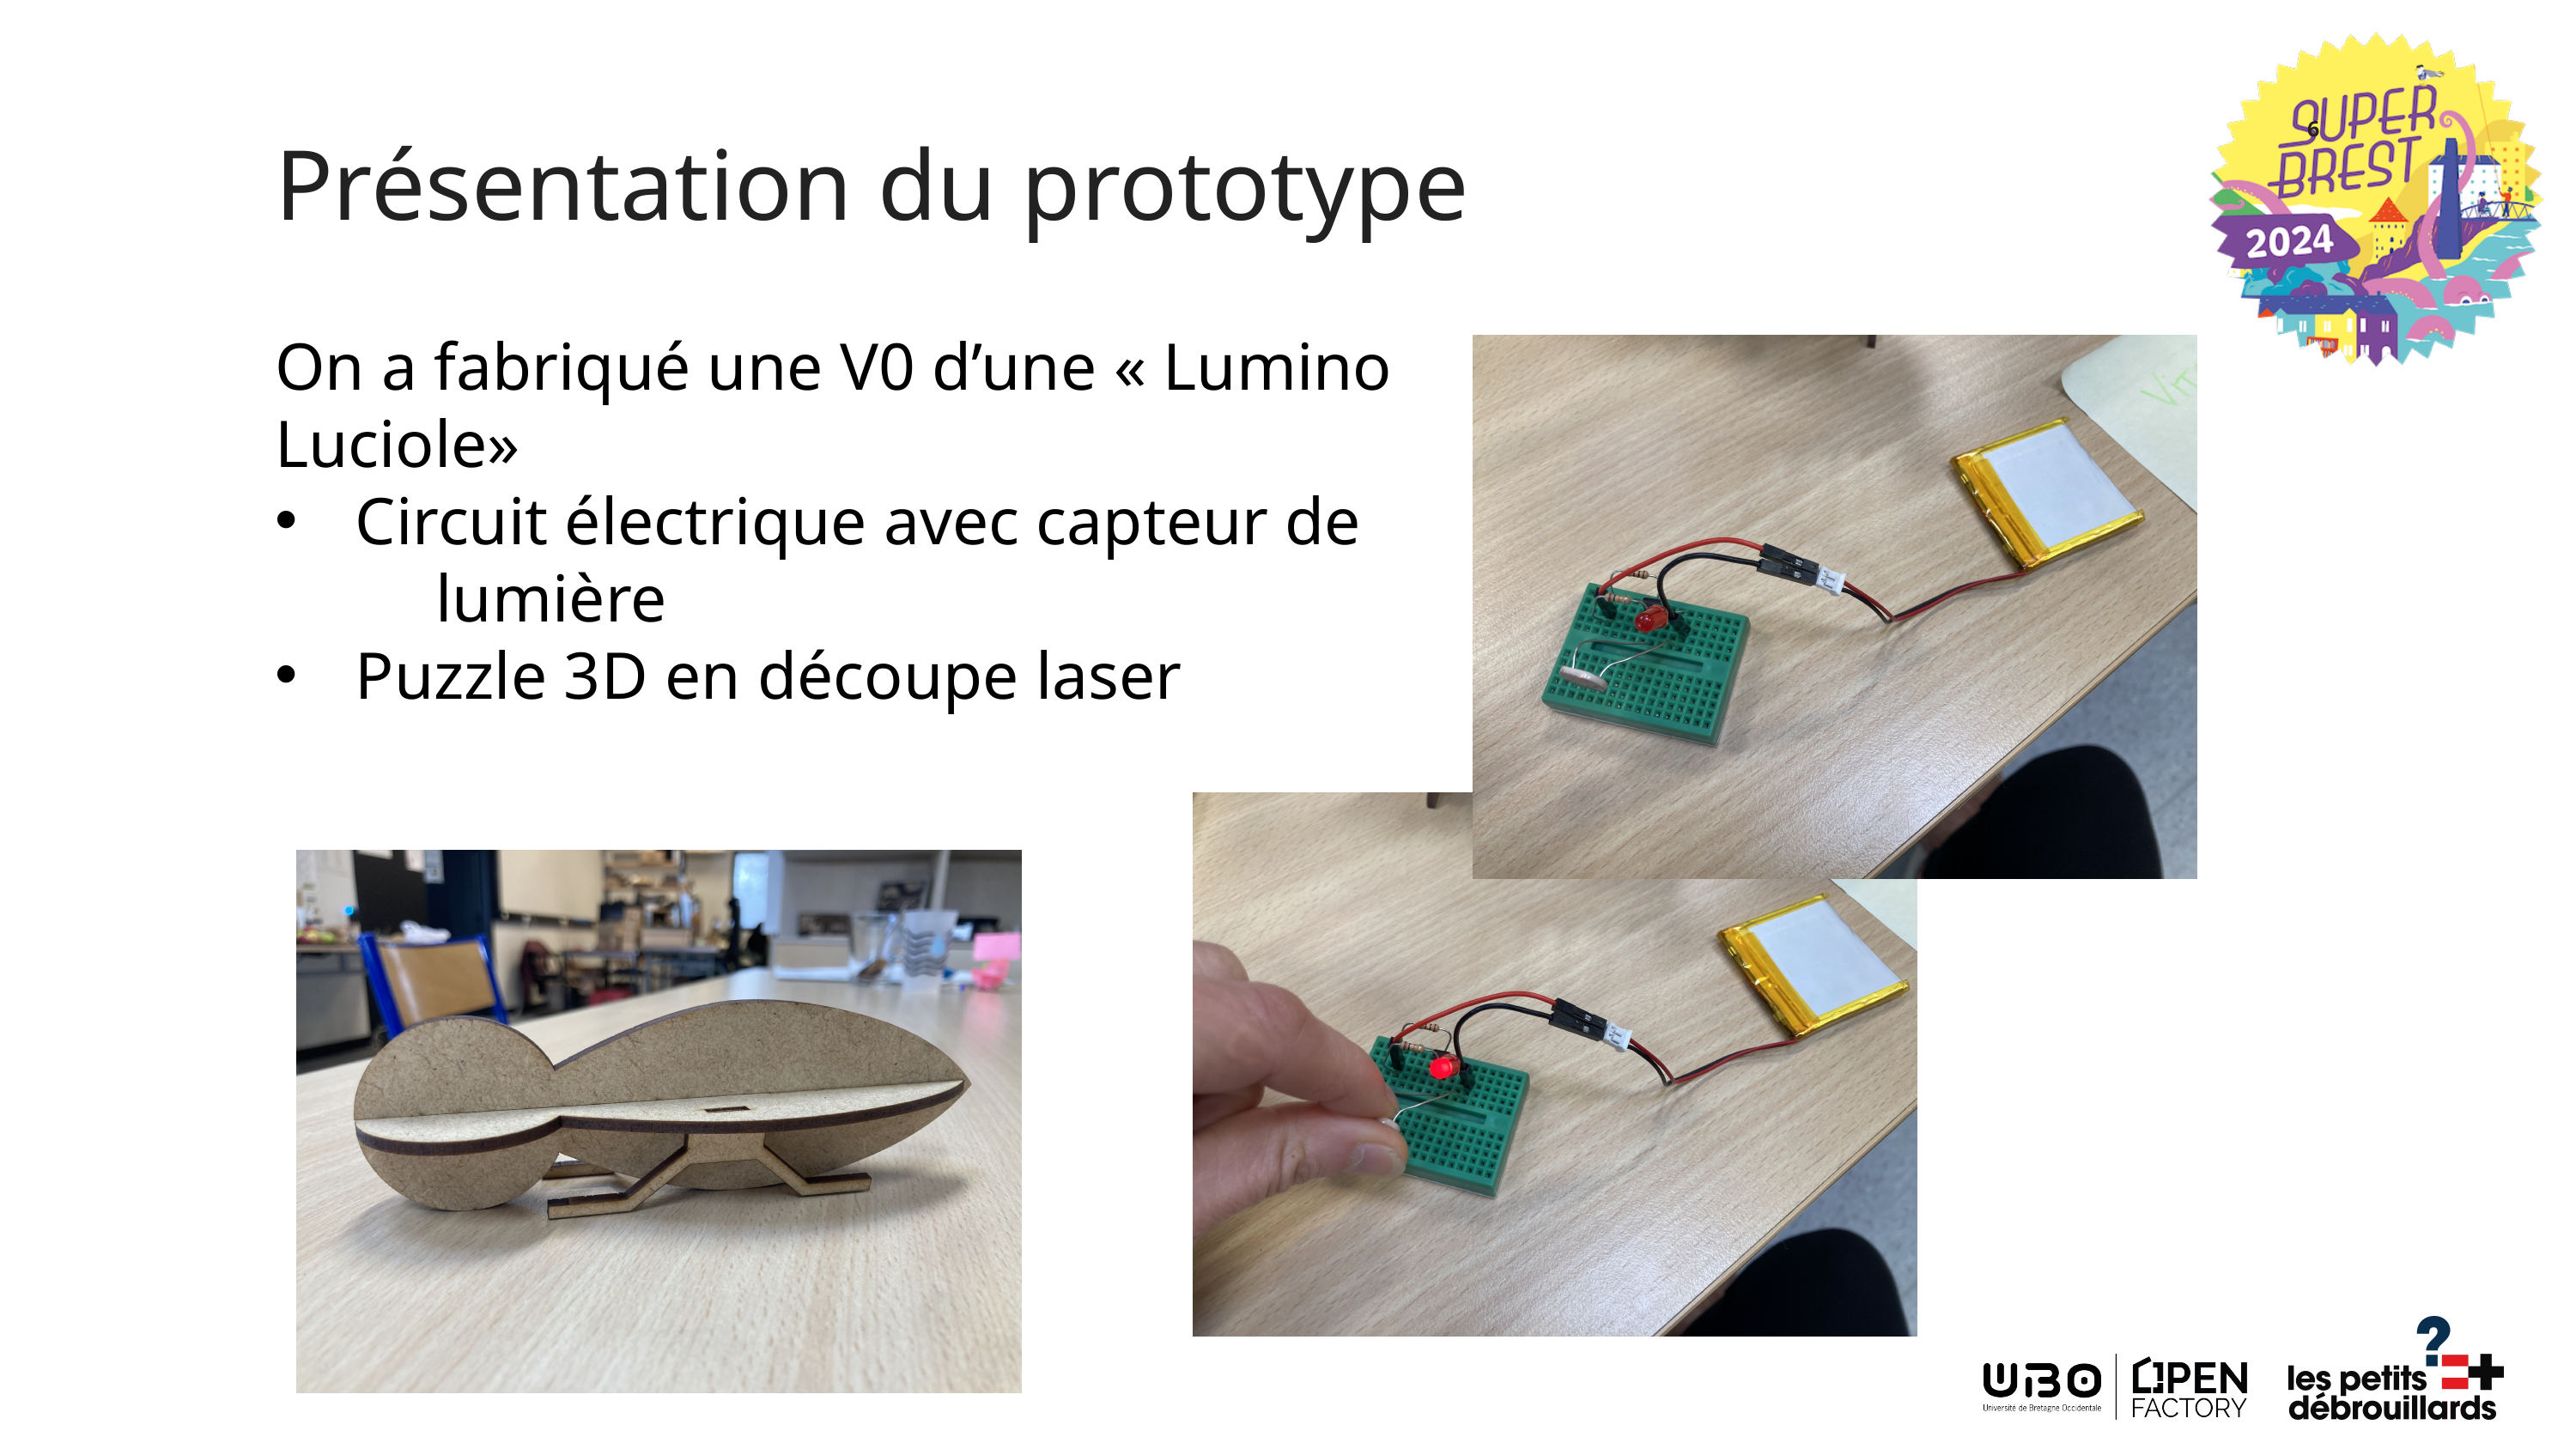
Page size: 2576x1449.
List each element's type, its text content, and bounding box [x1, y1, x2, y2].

list On a fabriqué une V0 d’une « Lumino Luciole» Circuit électrique avec capteur de lumière Puzzle 3D en découpe laser [275, 325, 1555, 1122]
picture [296, 850, 1022, 1393]
title Présentation du prototype [275, 118, 1742, 335]
picture [1193, 335, 2197, 1337]
text_box [2307, 93, 2456, 145]
